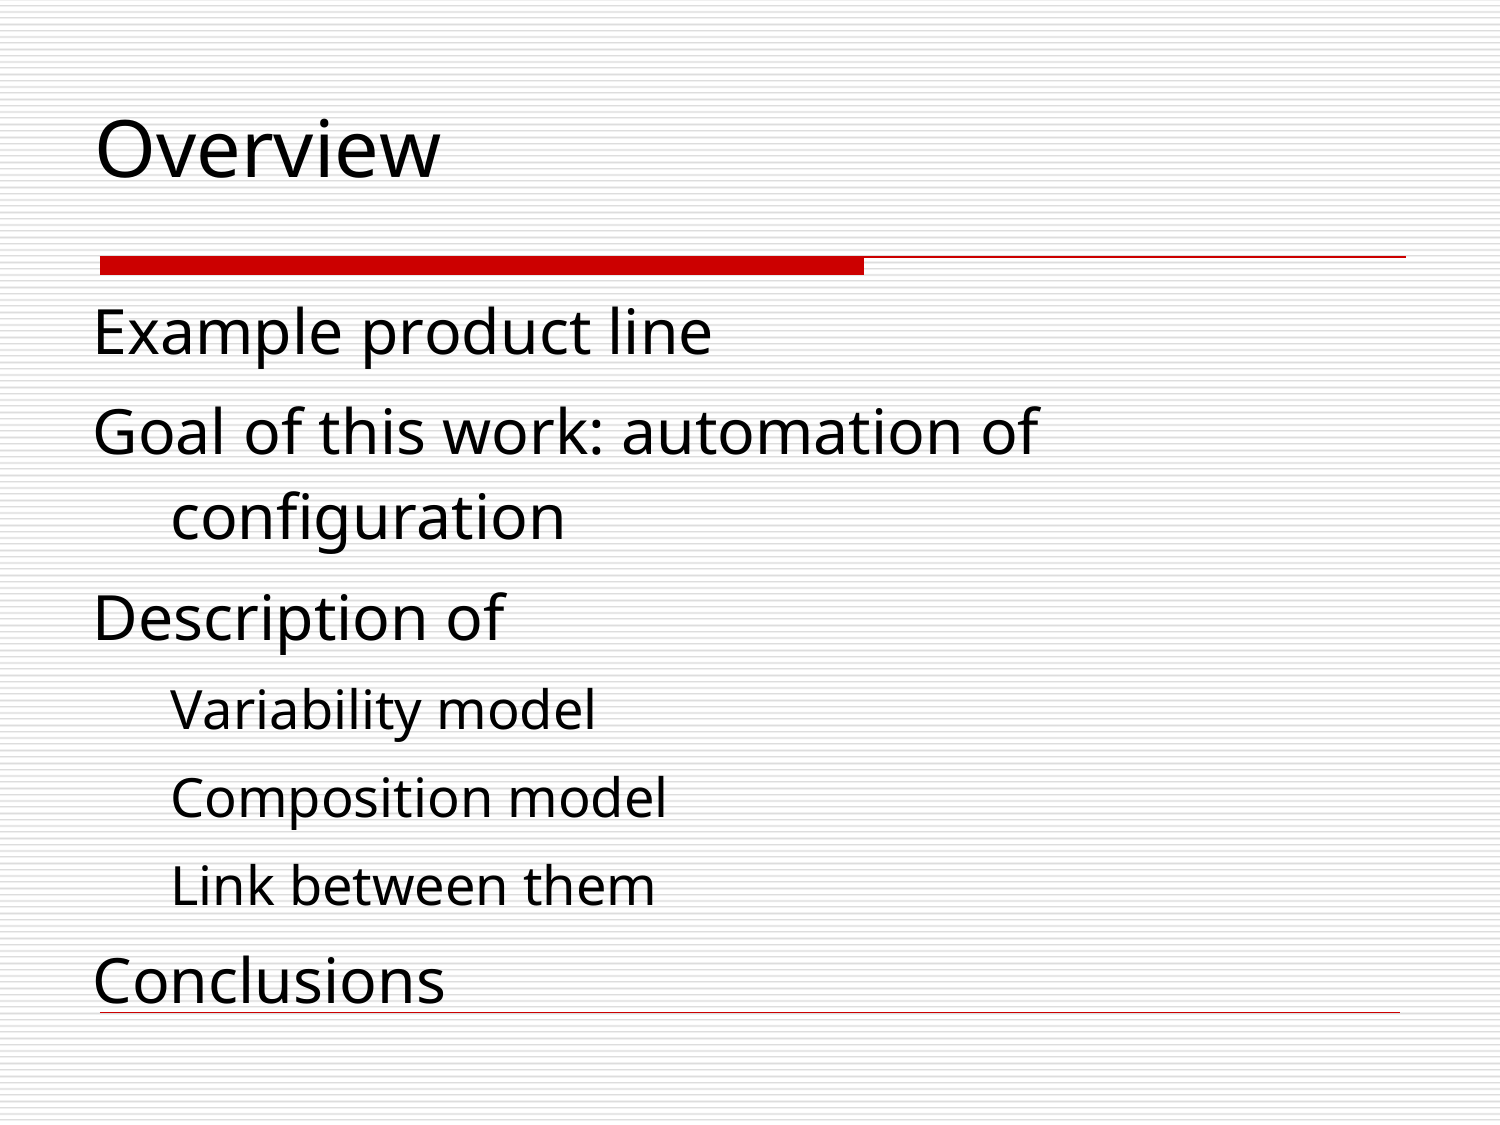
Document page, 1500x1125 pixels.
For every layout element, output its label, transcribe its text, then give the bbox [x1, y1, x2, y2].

picture [0, 0, 1500, 1125]
list Example product line Goal of this work: automation of configuration Description of Variability model Composition model Link between them Conclusions [92, 287, 1406, 988]
title Overview [94, 44, 1407, 250]
